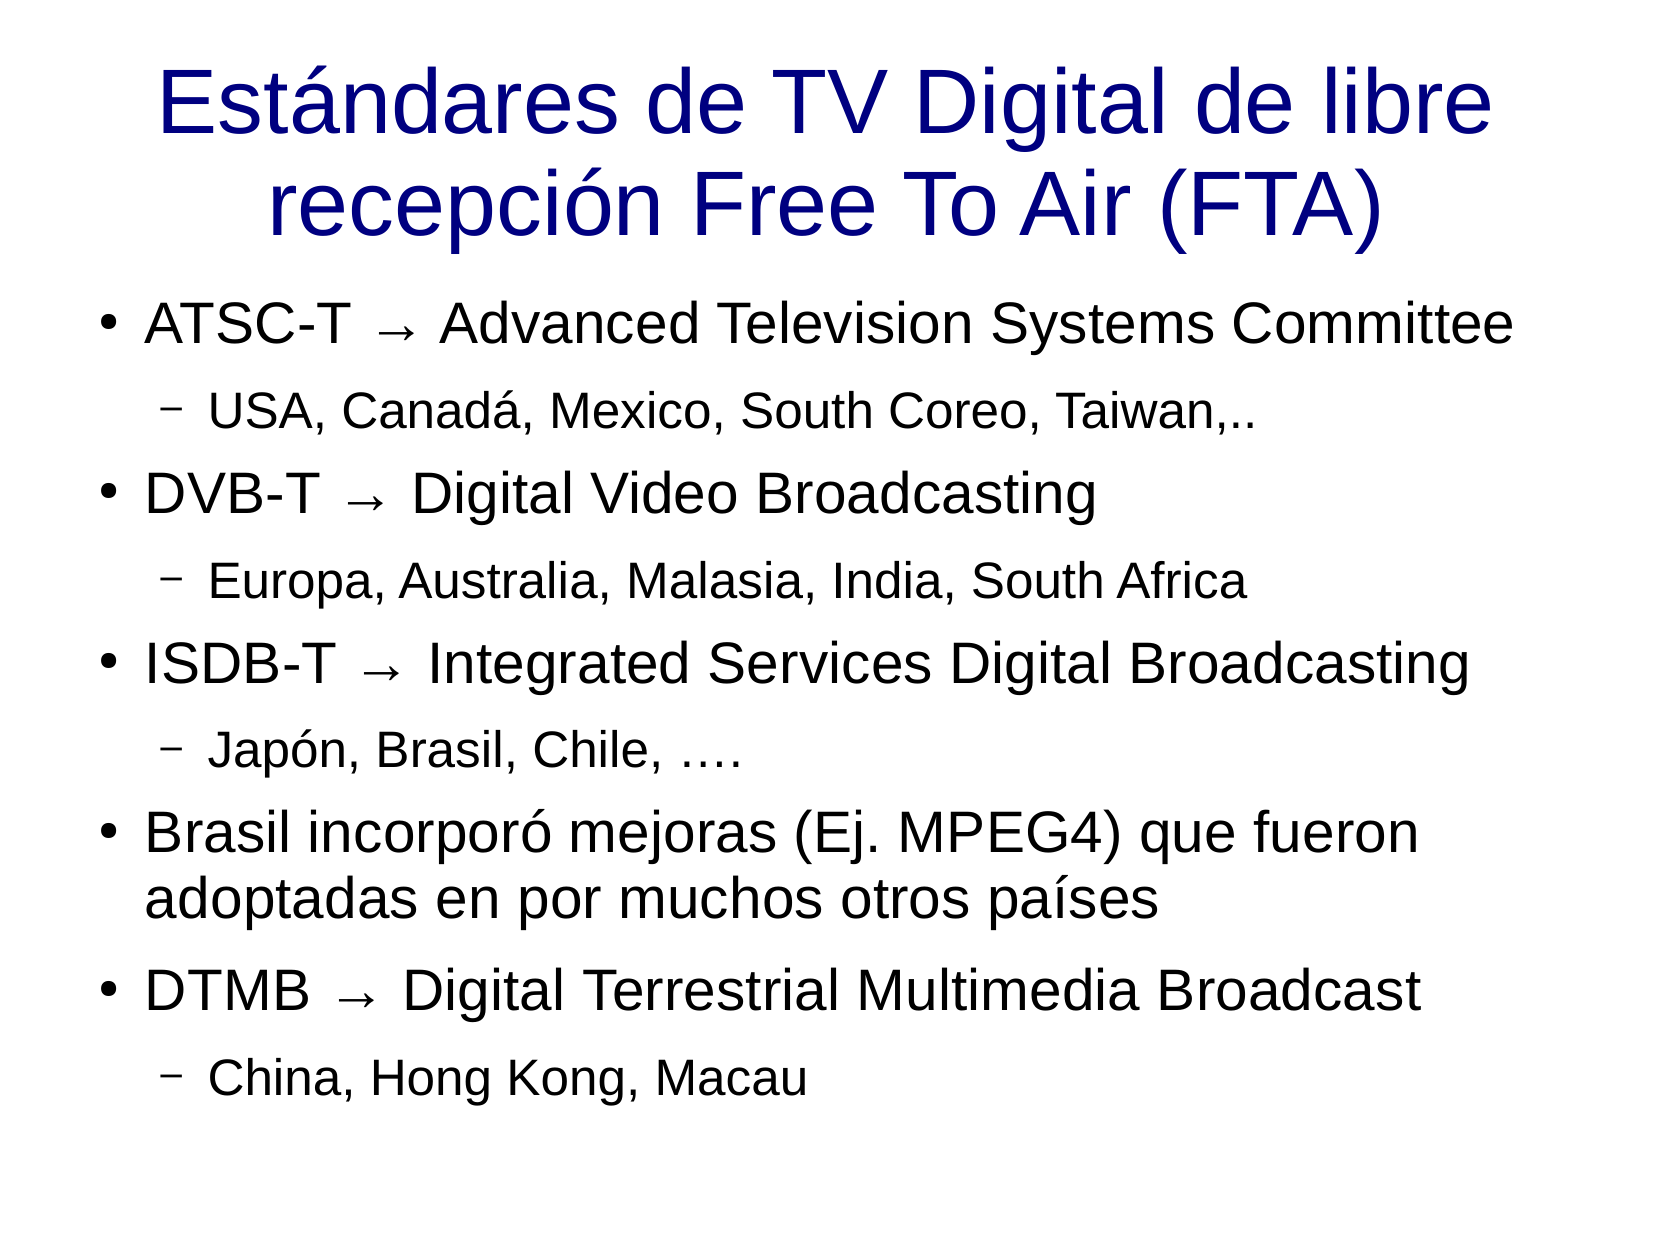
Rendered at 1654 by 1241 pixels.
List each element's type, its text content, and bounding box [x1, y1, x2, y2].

list ATSC-T → Advanced Television Systems Committee USA, Canadá, Mexico, South Coreo, Taiwan,.. DVB-T → Digital Video Broadcasting Europa, Australia, Malasia, India, South Africa ISDB-T → Integrated Services Digital Broadcasting Japón, Brasil, Chile, …. Brasil incorporó mejoras (Ej. MPEG4) que fueron adoptadas en por muchos otros países DTMB → Digital Terrestrial Multimedia Broadcast China, Hong Kong, Macau [82, 290, 1538, 1121]
title Estándares de TV Digital de libre recepción Free To Air (FTA) [82, 49, 1571, 257]
